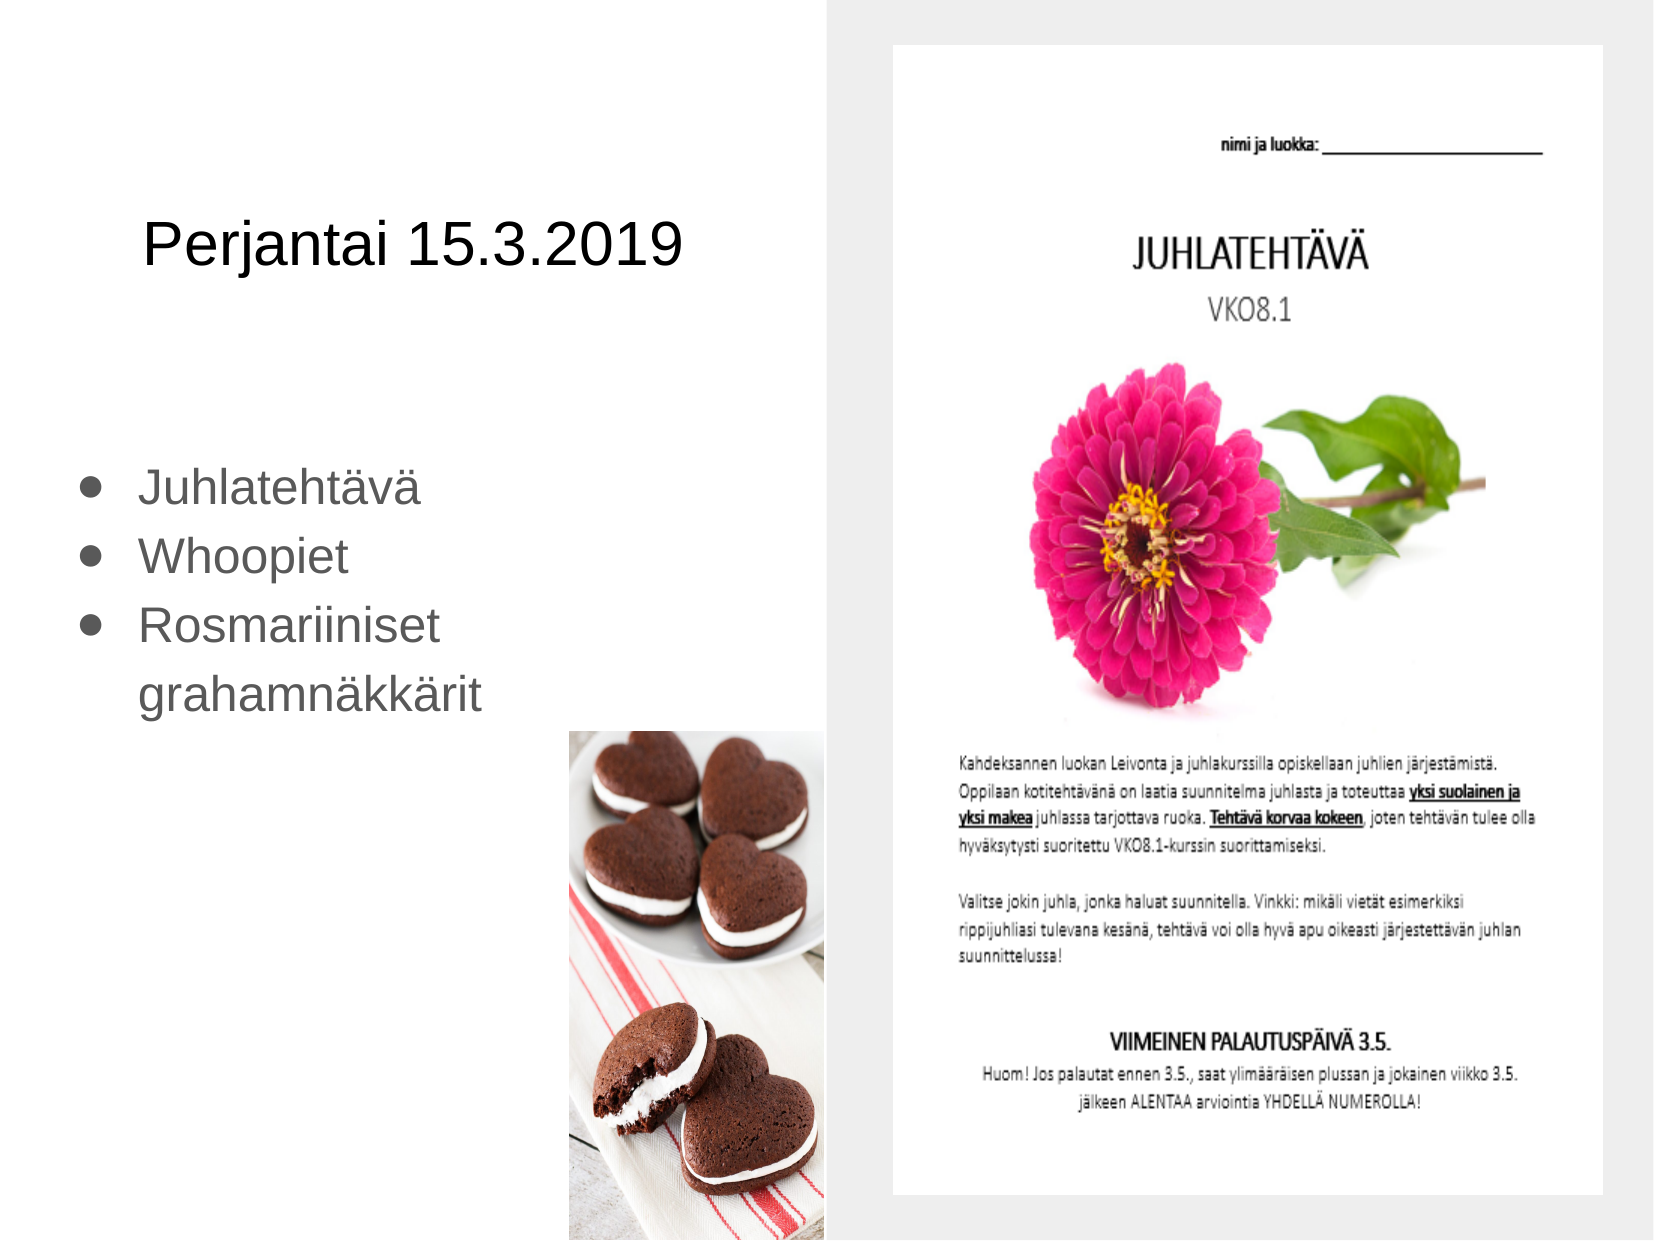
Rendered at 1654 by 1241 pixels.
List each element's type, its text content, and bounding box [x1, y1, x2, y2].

subtitle Juhlatehtävä Whoopiet Rosmariiniset grahamnäkkärit [48, 430, 780, 974]
title Perjantai 15.3.2019 [48, 113, 780, 293]
picture [893, 45, 1603, 1195]
picture [569, 731, 824, 1241]
